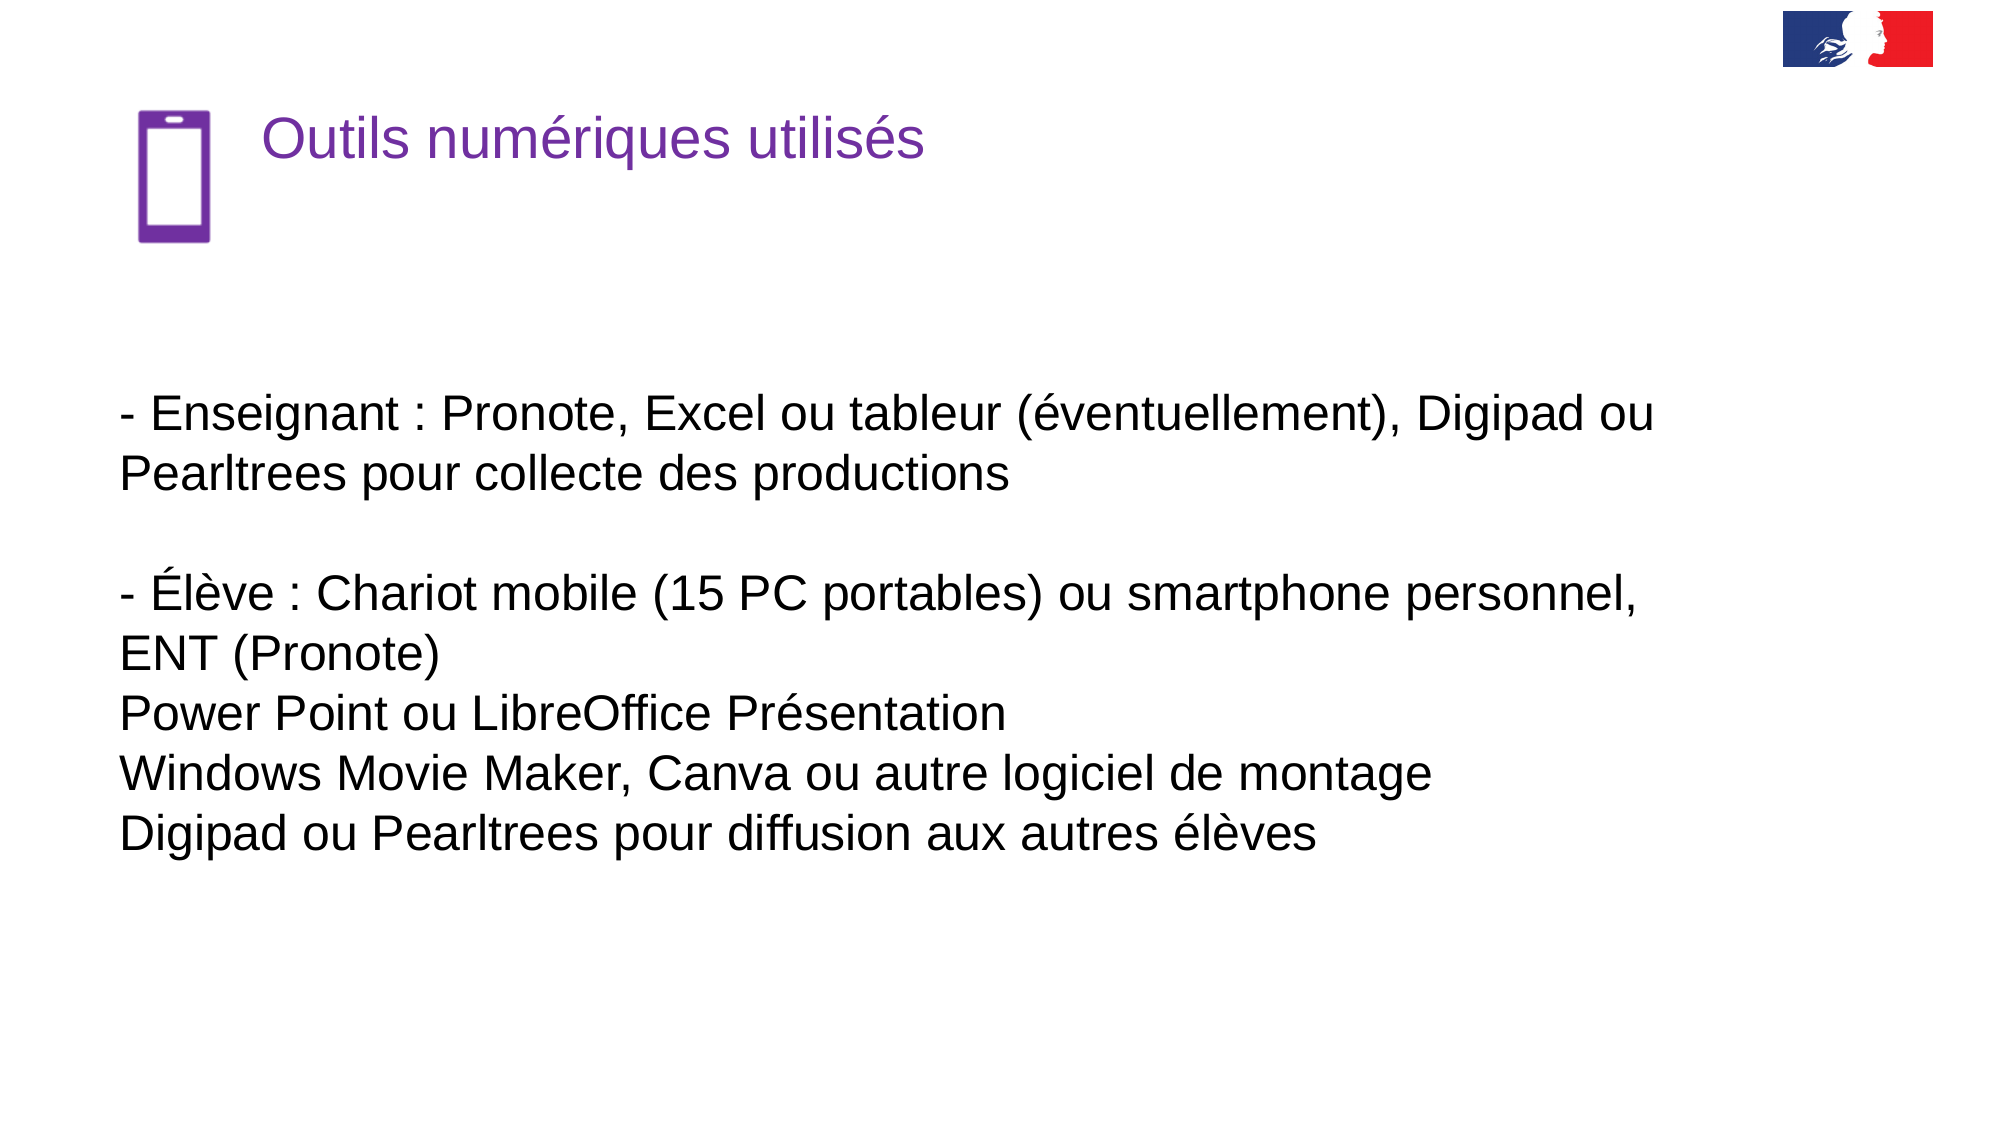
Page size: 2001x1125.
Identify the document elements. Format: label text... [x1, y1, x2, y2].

picture [1783, 11, 1933, 67]
text_box Outils numériques utilisés [246, 92, 1889, 178]
text_box - Enseignant : Pronote, Excel ou tableur (éventuellement), Digipad ou Pearltrees pour collecte des productions - Élève : Chariot mobile (15 PC portables) ou smartphone personnel, ENT (Pronote) Power Point ou LibreOffice Présentation Windows Movie Maker, Canva ou autre logiciel de montage Digipad ou Pearltrees pour diffusion aux autres élèves [104, 373, 1889, 1125]
picture [102, 104, 247, 250]
